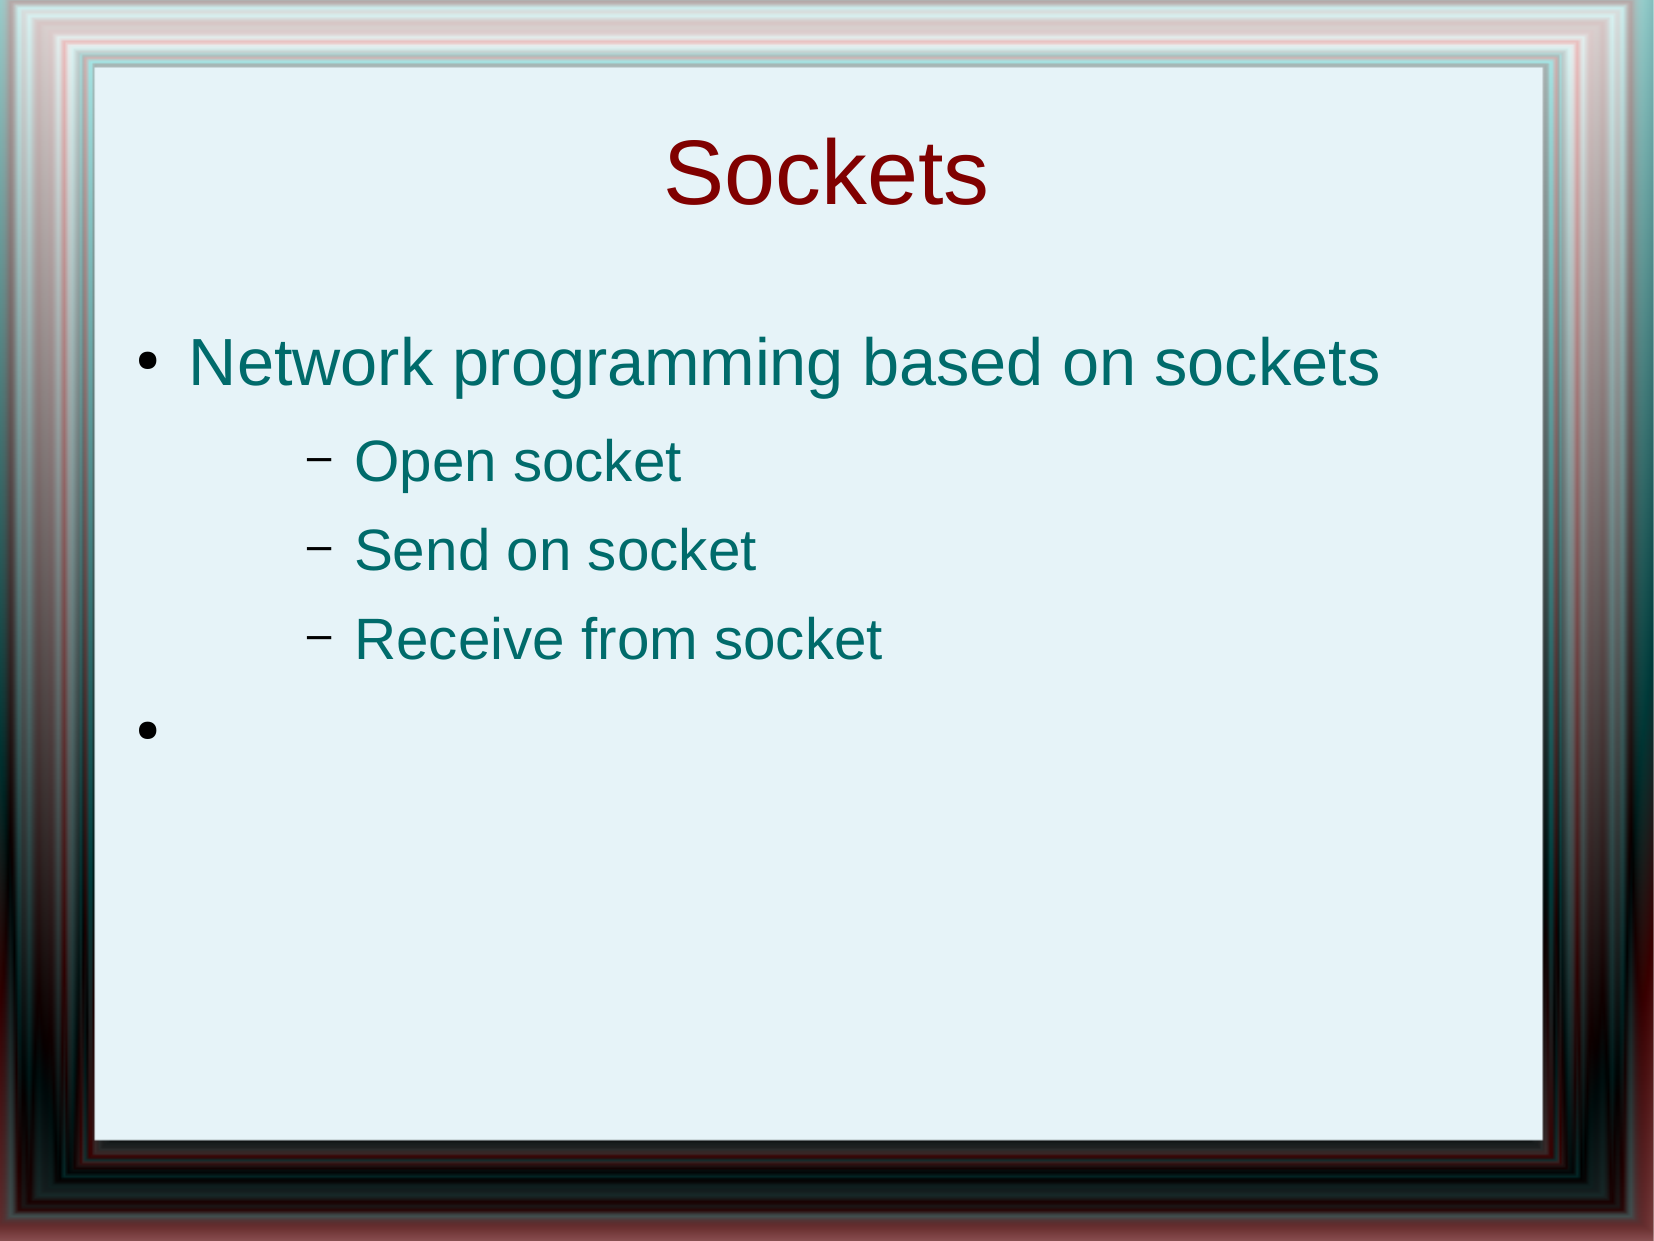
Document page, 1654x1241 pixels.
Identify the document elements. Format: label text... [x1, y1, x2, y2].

list Network programming based on sockets Open socket Send on socket Receive from socket [118, 324, 1506, 1144]
title Sockets [118, 88, 1536, 257]
picture [0, 0, 1654, 1241]
